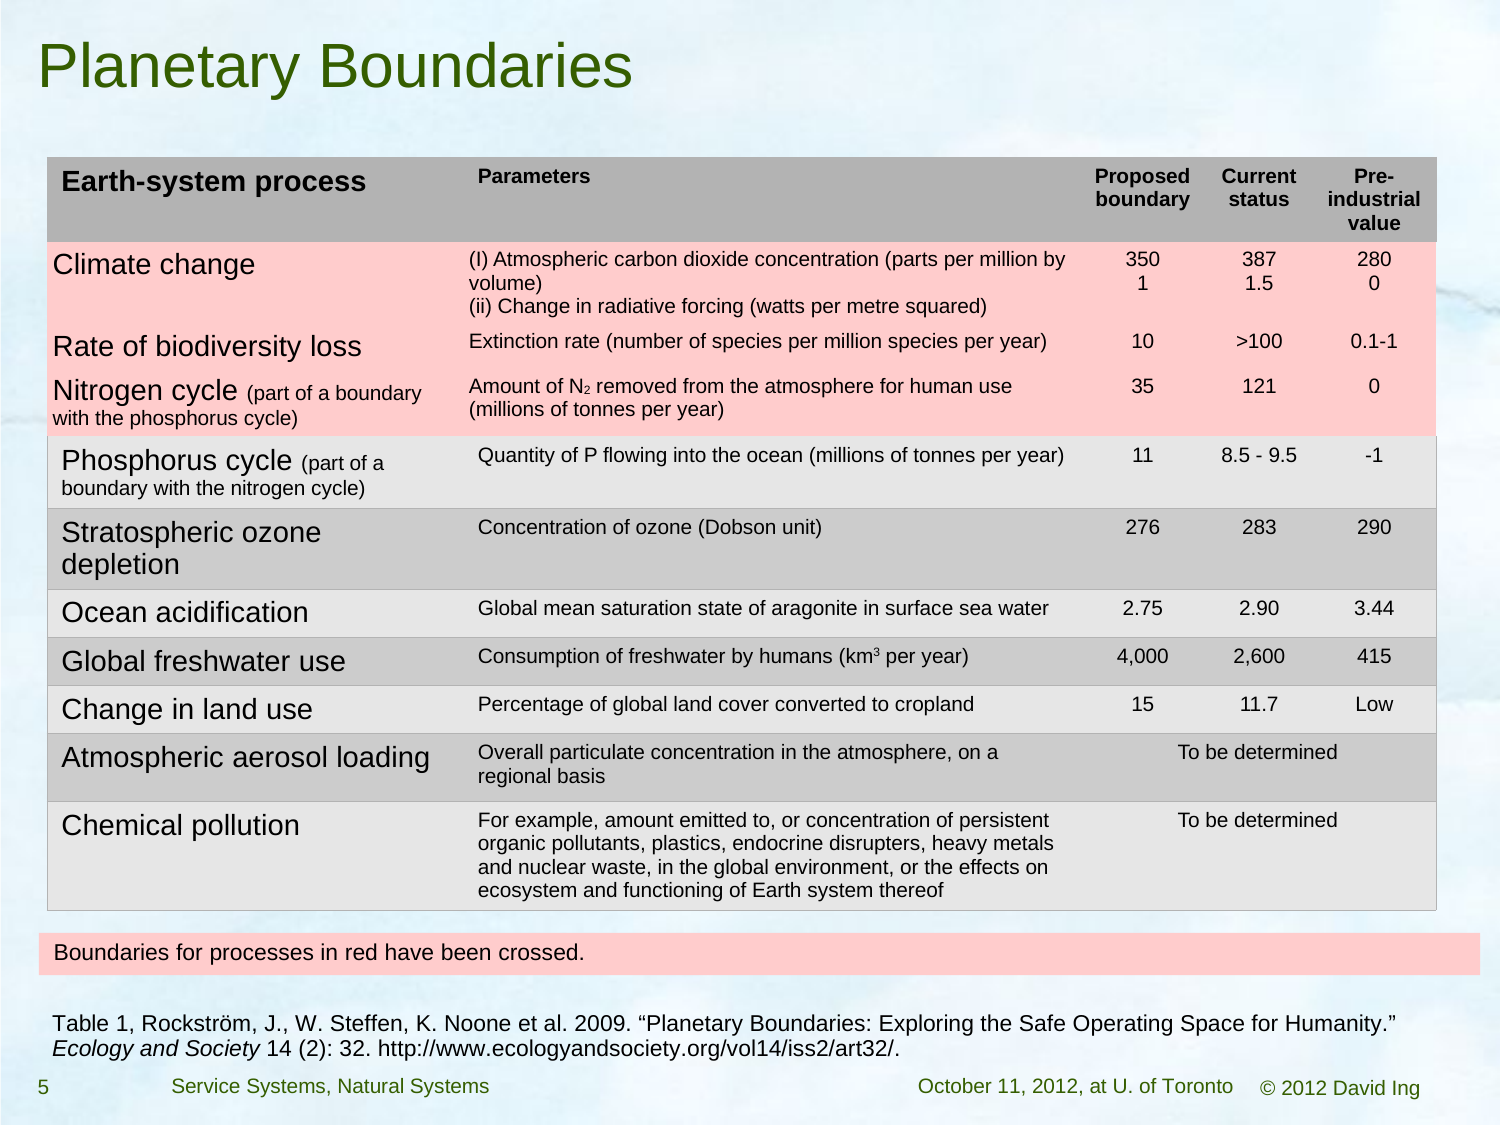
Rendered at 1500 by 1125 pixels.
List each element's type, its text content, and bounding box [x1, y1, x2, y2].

table_header Pre-industrial value [1313, 158, 1436, 242]
table_cell To be determined [1080, 734, 1436, 801]
table_cell 350 1 [1080, 242, 1206, 324]
table_cell Atmospheric aerosol loading [48, 734, 463, 801]
table_cell 2.75 [1080, 590, 1206, 637]
table_cell Low [1313, 686, 1436, 733]
text_box Table 1, Rockström, J., W. Steffen, K. Noone et al. 2009. “Planetary Boundaries: Exploring the Safe Operating Space for Humanity.” Ecology and Society 14 (2): 32. http://www.ecologyandsociety.org/vol14/iss2/art32/. [37, 1002, 1479, 1069]
table_cell 276 [1080, 509, 1206, 589]
table_cell 4,000 [1080, 638, 1206, 685]
table_cell Global freshwater use [48, 638, 463, 685]
table_cell 280 0 [1313, 242, 1436, 324]
table_header Current status [1206, 158, 1313, 242]
table_cell Chemical pollution [48, 802, 463, 910]
table_cell Change in land use [48, 686, 463, 733]
picture [0, 0, 1500, 1125]
table_cell 8.5 - 9.5 [1206, 436, 1313, 508]
table_cell 2.90 [1206, 590, 1313, 637]
table_cell Rate of biodiversity loss [47, 324, 463, 368]
table_cell (I) Atmospheric carbon dioxide concentration (parts per million by volume) (ii) Change in radiative forcing (watts per metre squared) [463, 242, 1080, 324]
text_box Boundaries for processes in red have been crossed. [38, 932, 1481, 976]
table_cell 2,600 [1206, 638, 1313, 685]
table_cell 11.7 [1206, 686, 1313, 733]
table_cell Concentration of ozone (Dobson unit) [463, 509, 1080, 589]
table_cell >100 [1206, 324, 1313, 368]
table_cell Climate change [47, 242, 463, 324]
table_cell Global mean saturation state of aragonite in surface sea water [463, 590, 1080, 637]
table_cell 387 1.5 [1206, 242, 1313, 324]
table_cell Percentage of global land cover converted to cropland [463, 686, 1080, 733]
title Planetary Boundaries [37, 37, 1463, 152]
table_cell 283 [1206, 509, 1313, 589]
table_cell 290 [1313, 509, 1436, 589]
table_cell Ocean acidification [48, 590, 463, 637]
table_cell 15 [1080, 686, 1206, 733]
table_cell 0.1-1 [1313, 324, 1436, 368]
table_cell For example, amount emitted to, or concentration of persistent organic pollutants, plastics, endocrine disrupters, heavy metals and nuclear waste, in the global environment, or the effects on ecosystem and functioning of Earth system thereof [463, 802, 1080, 910]
table_header Proposed boundary [1080, 158, 1206, 242]
table_cell To be determined [1080, 802, 1436, 910]
table_cell 0 [1313, 368, 1436, 436]
table_cell Extinction rate (number of species per million species per year) [463, 324, 1080, 368]
table_cell 11 [1080, 436, 1206, 508]
table_cell Overall particulate concentration in the atmosphere, on a regional basis [463, 734, 1080, 801]
table_cell Nitrogen cycle (part of a boundary with the phosphorus cycle) [47, 368, 463, 436]
table_cell 35 [1080, 368, 1206, 436]
table_cell 10 [1080, 324, 1206, 368]
table_cell Stratospheric ozone depletion [48, 509, 463, 589]
table_cell -1 [1313, 436, 1436, 508]
table_cell 3.44 [1313, 590, 1436, 637]
table_cell Phosphorus cycle (part of a boundary with the nitrogen cycle) [48, 436, 463, 508]
table_header Earth-system process [48, 158, 463, 242]
table_cell Amount of N2 removed from the atmosphere for human use (millions of tonnes per year) [463, 368, 1080, 436]
table_cell 415 [1313, 638, 1436, 685]
table_cell Quantity of P flowing into the ocean (millions of tonnes per year) [463, 436, 1080, 508]
table_cell 121 [1206, 368, 1313, 436]
table_cell Consumption of freshwater by humans (km3 per year) [463, 638, 1080, 685]
table_header Parameters [463, 158, 1080, 242]
